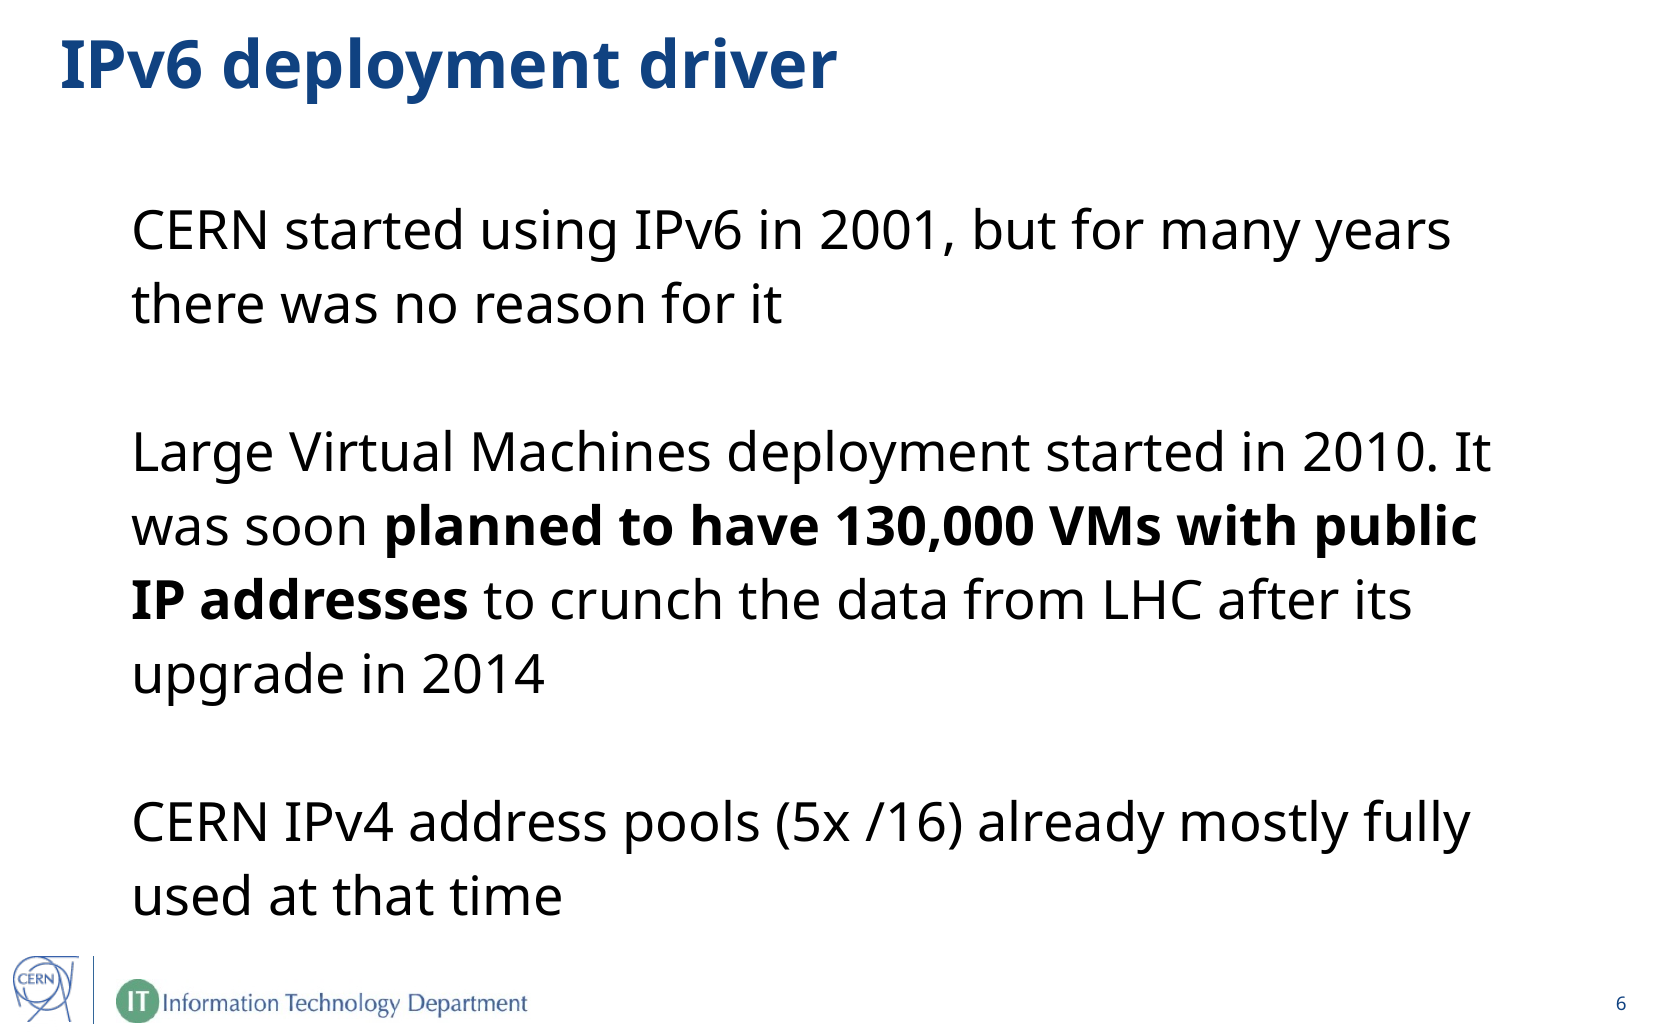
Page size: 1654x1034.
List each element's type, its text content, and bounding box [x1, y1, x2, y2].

text_box CERN started using IPv6 in 2001, but for many years there was no reason for it Large Virtual Machines deployment started in 2010. It was soon planned to have 130,000 VMs with public IP addresses to crunch the data from LHC after its upgrade in 2014 CERN IPv4 address pools (5x /16) already mostly fully used at that time [116, 184, 1527, 1014]
picture [13, 956, 79, 1032]
title IPv6 deployment driver [60, 0, 1528, 138]
picture [116, 1014, 788, 1023]
